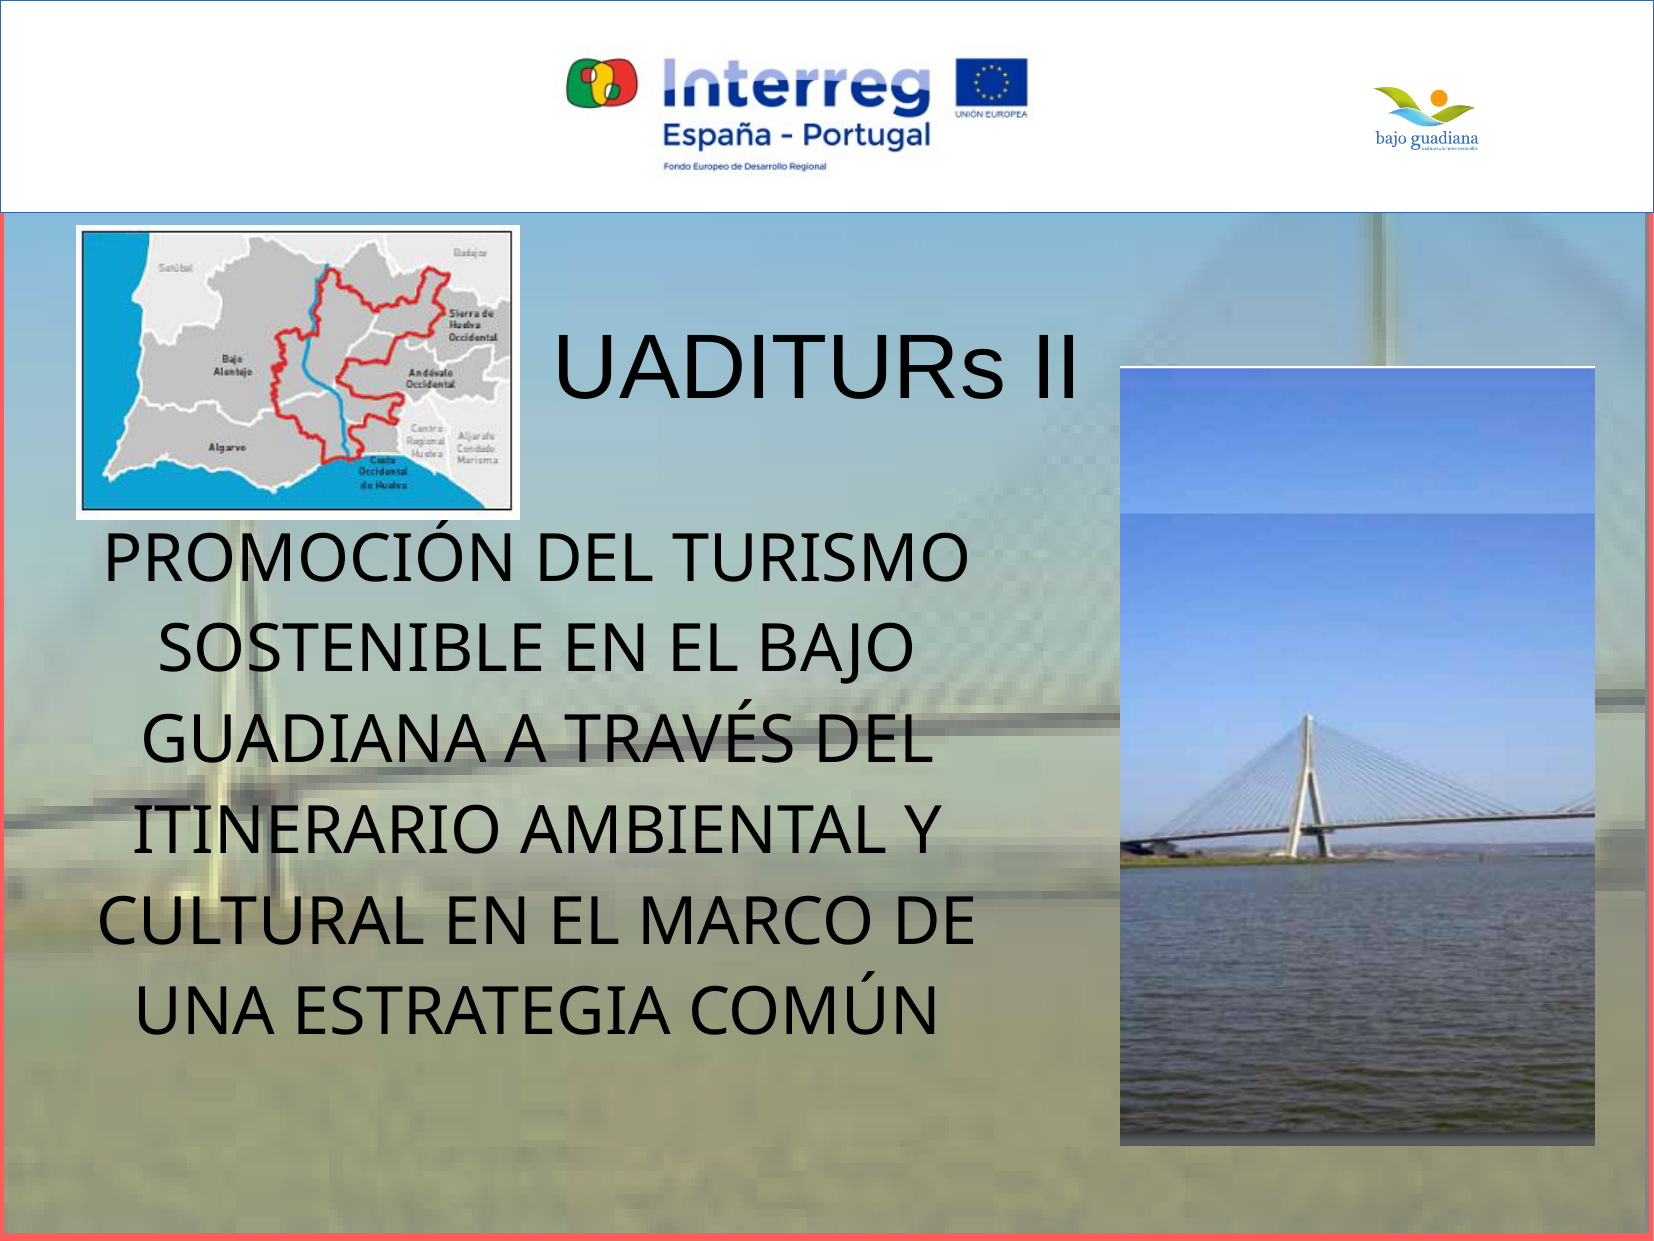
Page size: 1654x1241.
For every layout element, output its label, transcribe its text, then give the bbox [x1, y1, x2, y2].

picture [1363, 47, 1489, 153]
picture [531, 23, 1063, 205]
subtitle PROMOCIÓN DEL TURISMO SOSTENIBLE EN EL BAJO GUADIANA A TRAVÉS DEL ITINERARIO AMBIENTAL Y CULTURAL EN EL MARCO DE UNA ESTRATEGIA COMÚN [94, 389, 981, 1175]
picture [1120, 366, 1595, 1146]
title UADITURs II [0, 212, 1489, 521]
text_box [0, 0, 1654, 213]
picture [76, 225, 520, 520]
